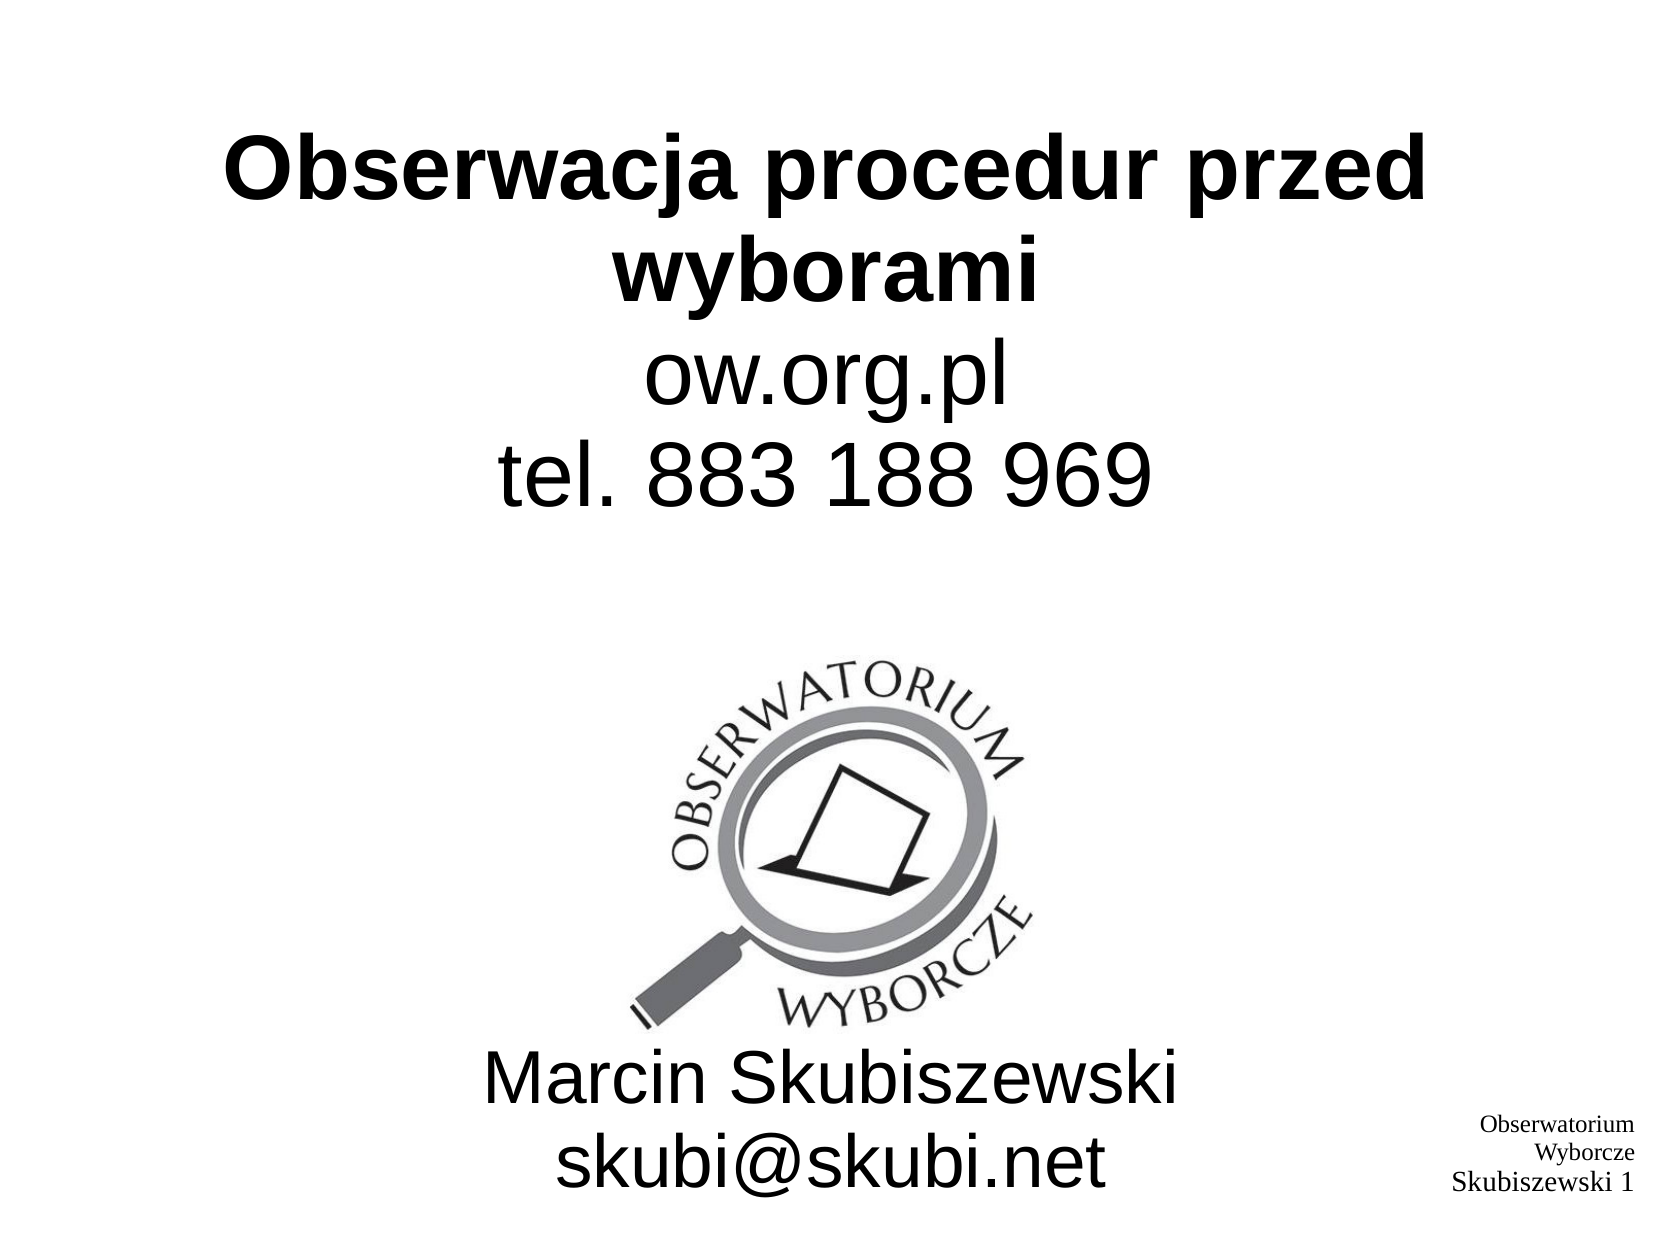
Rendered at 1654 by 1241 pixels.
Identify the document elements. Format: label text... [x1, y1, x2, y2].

title Marcin Skubiszewski skubi@skubi.net [86, 1035, 1576, 1204]
title Obserwacja procedur przed wyborami ow.org.pl tel. 883 188 969 [0, 12, 1654, 631]
picture [495, 655, 1171, 1036]
